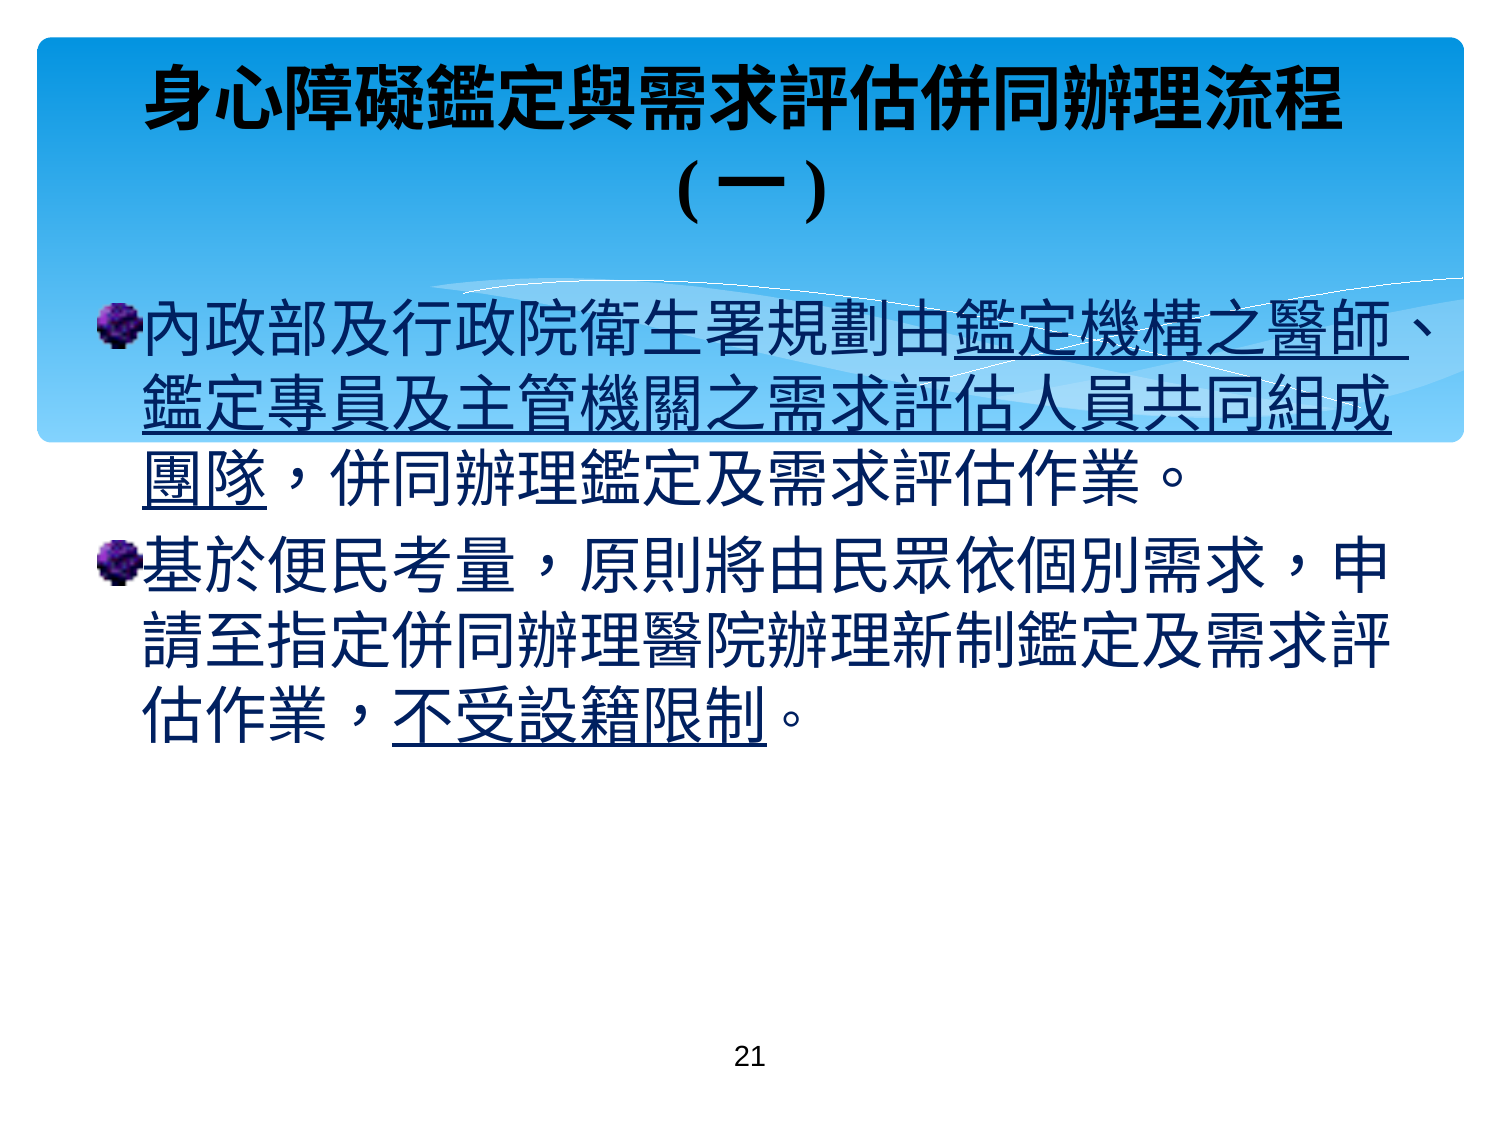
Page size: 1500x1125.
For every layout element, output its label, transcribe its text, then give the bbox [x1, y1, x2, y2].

title 身心障礙鑑定與需求評估併同辦理流程(一) [74, 45, 1430, 233]
text_box <編號> [654, 1025, 846, 1086]
list 內政部及行政院衛生署規劃由鑑定機構之醫師、鑑定專員及主管機關之需求評估人員共同組成團隊，併同辦理鑑定及需求評估作業。 基於便民考量，原則將由民眾依個別需求，申請至指定併同辦理醫院辦理新制鑑定及需求評估作業，不受設籍限制。 [82, 281, 1425, 969]
